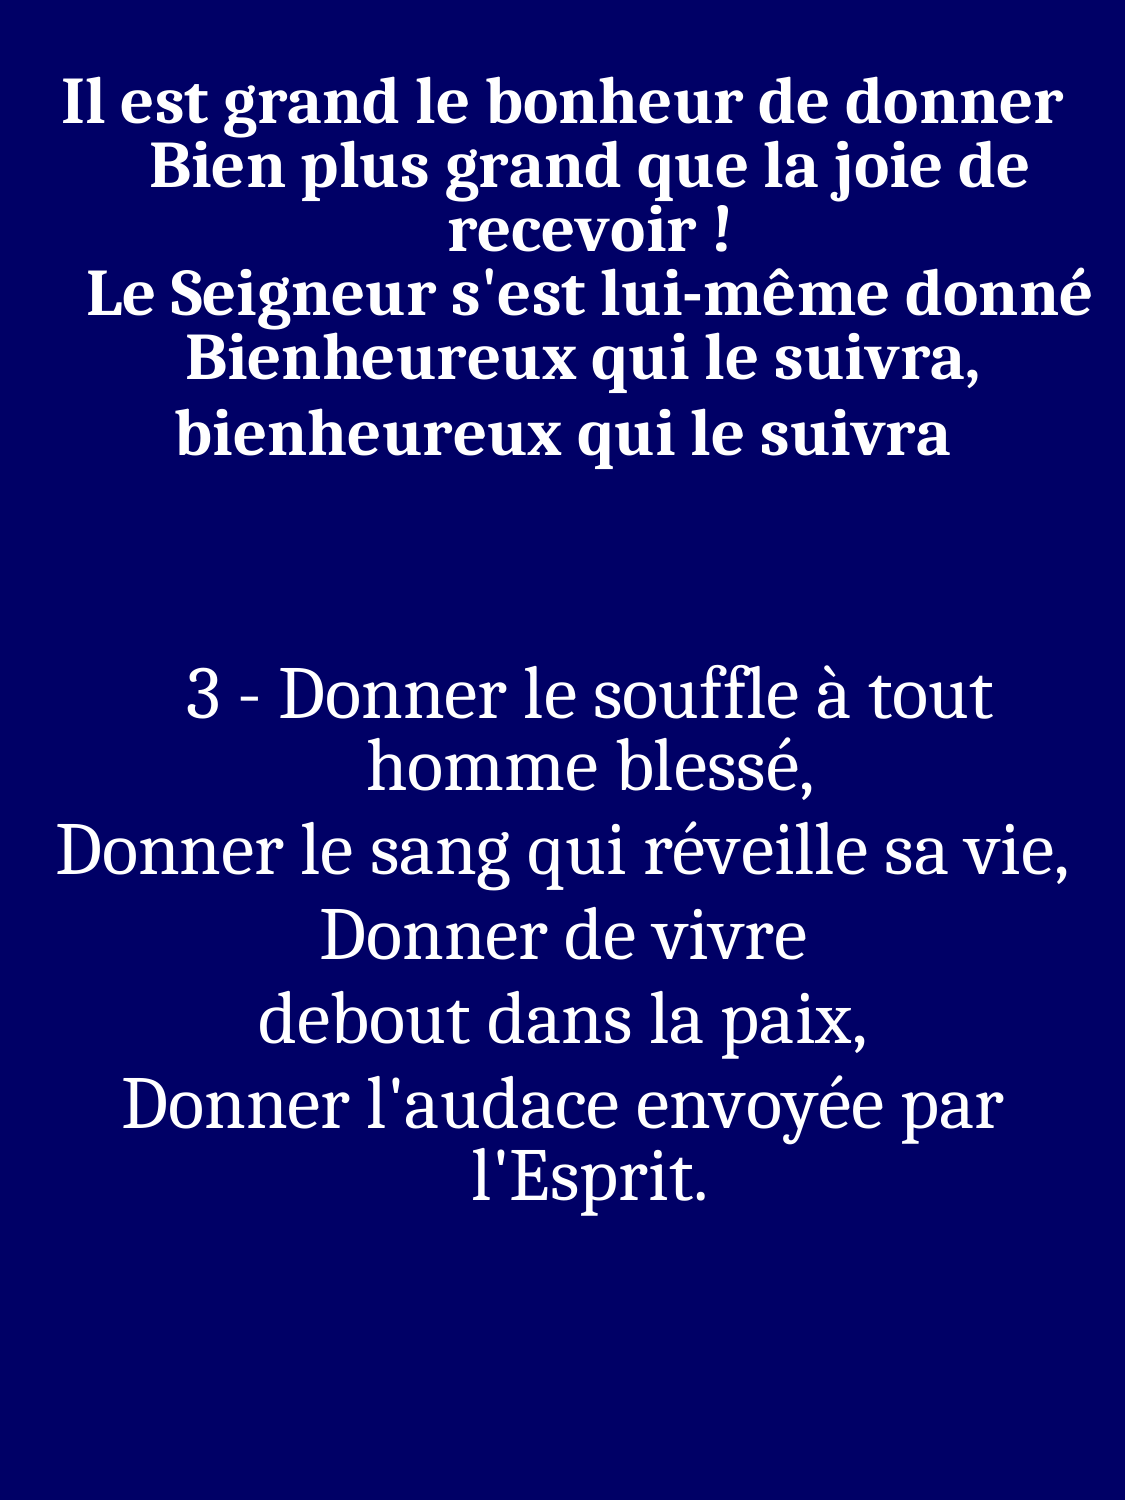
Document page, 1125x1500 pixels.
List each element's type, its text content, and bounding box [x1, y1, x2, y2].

text_box Il est grand le bonheur de donner Bien plus grand que la joie de recevoir ! Le Seigneur s'est lui-même donné Bienheureux qui le suivra, bienheureux qui le suivra 3 - Donner le souffle à tout homme blessé, Donner le sang qui réveille sa vie, Donner de vivre debout dans la paix, Donner l'audace envoyée par l'Esprit. [0, 64, 1125, 1241]
